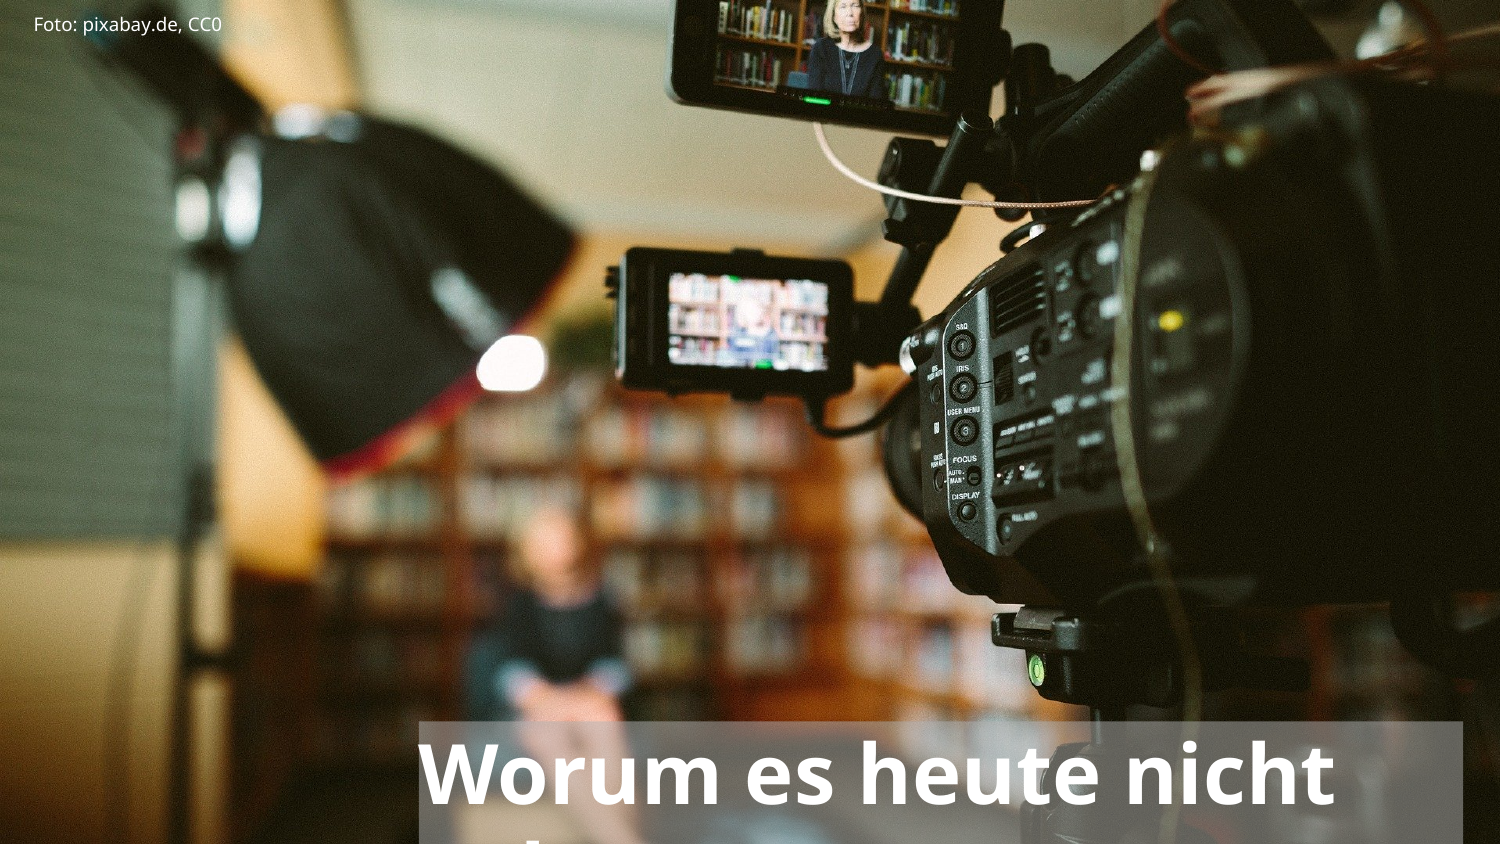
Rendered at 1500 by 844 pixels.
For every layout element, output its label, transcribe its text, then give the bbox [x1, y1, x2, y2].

text_box Worum es heute nicht geht. [418, 721, 1464, 823]
text_box Foto: pixabay.de, CC0 [22, 7, 337, 42]
picture [0, 0, 1500, 844]
